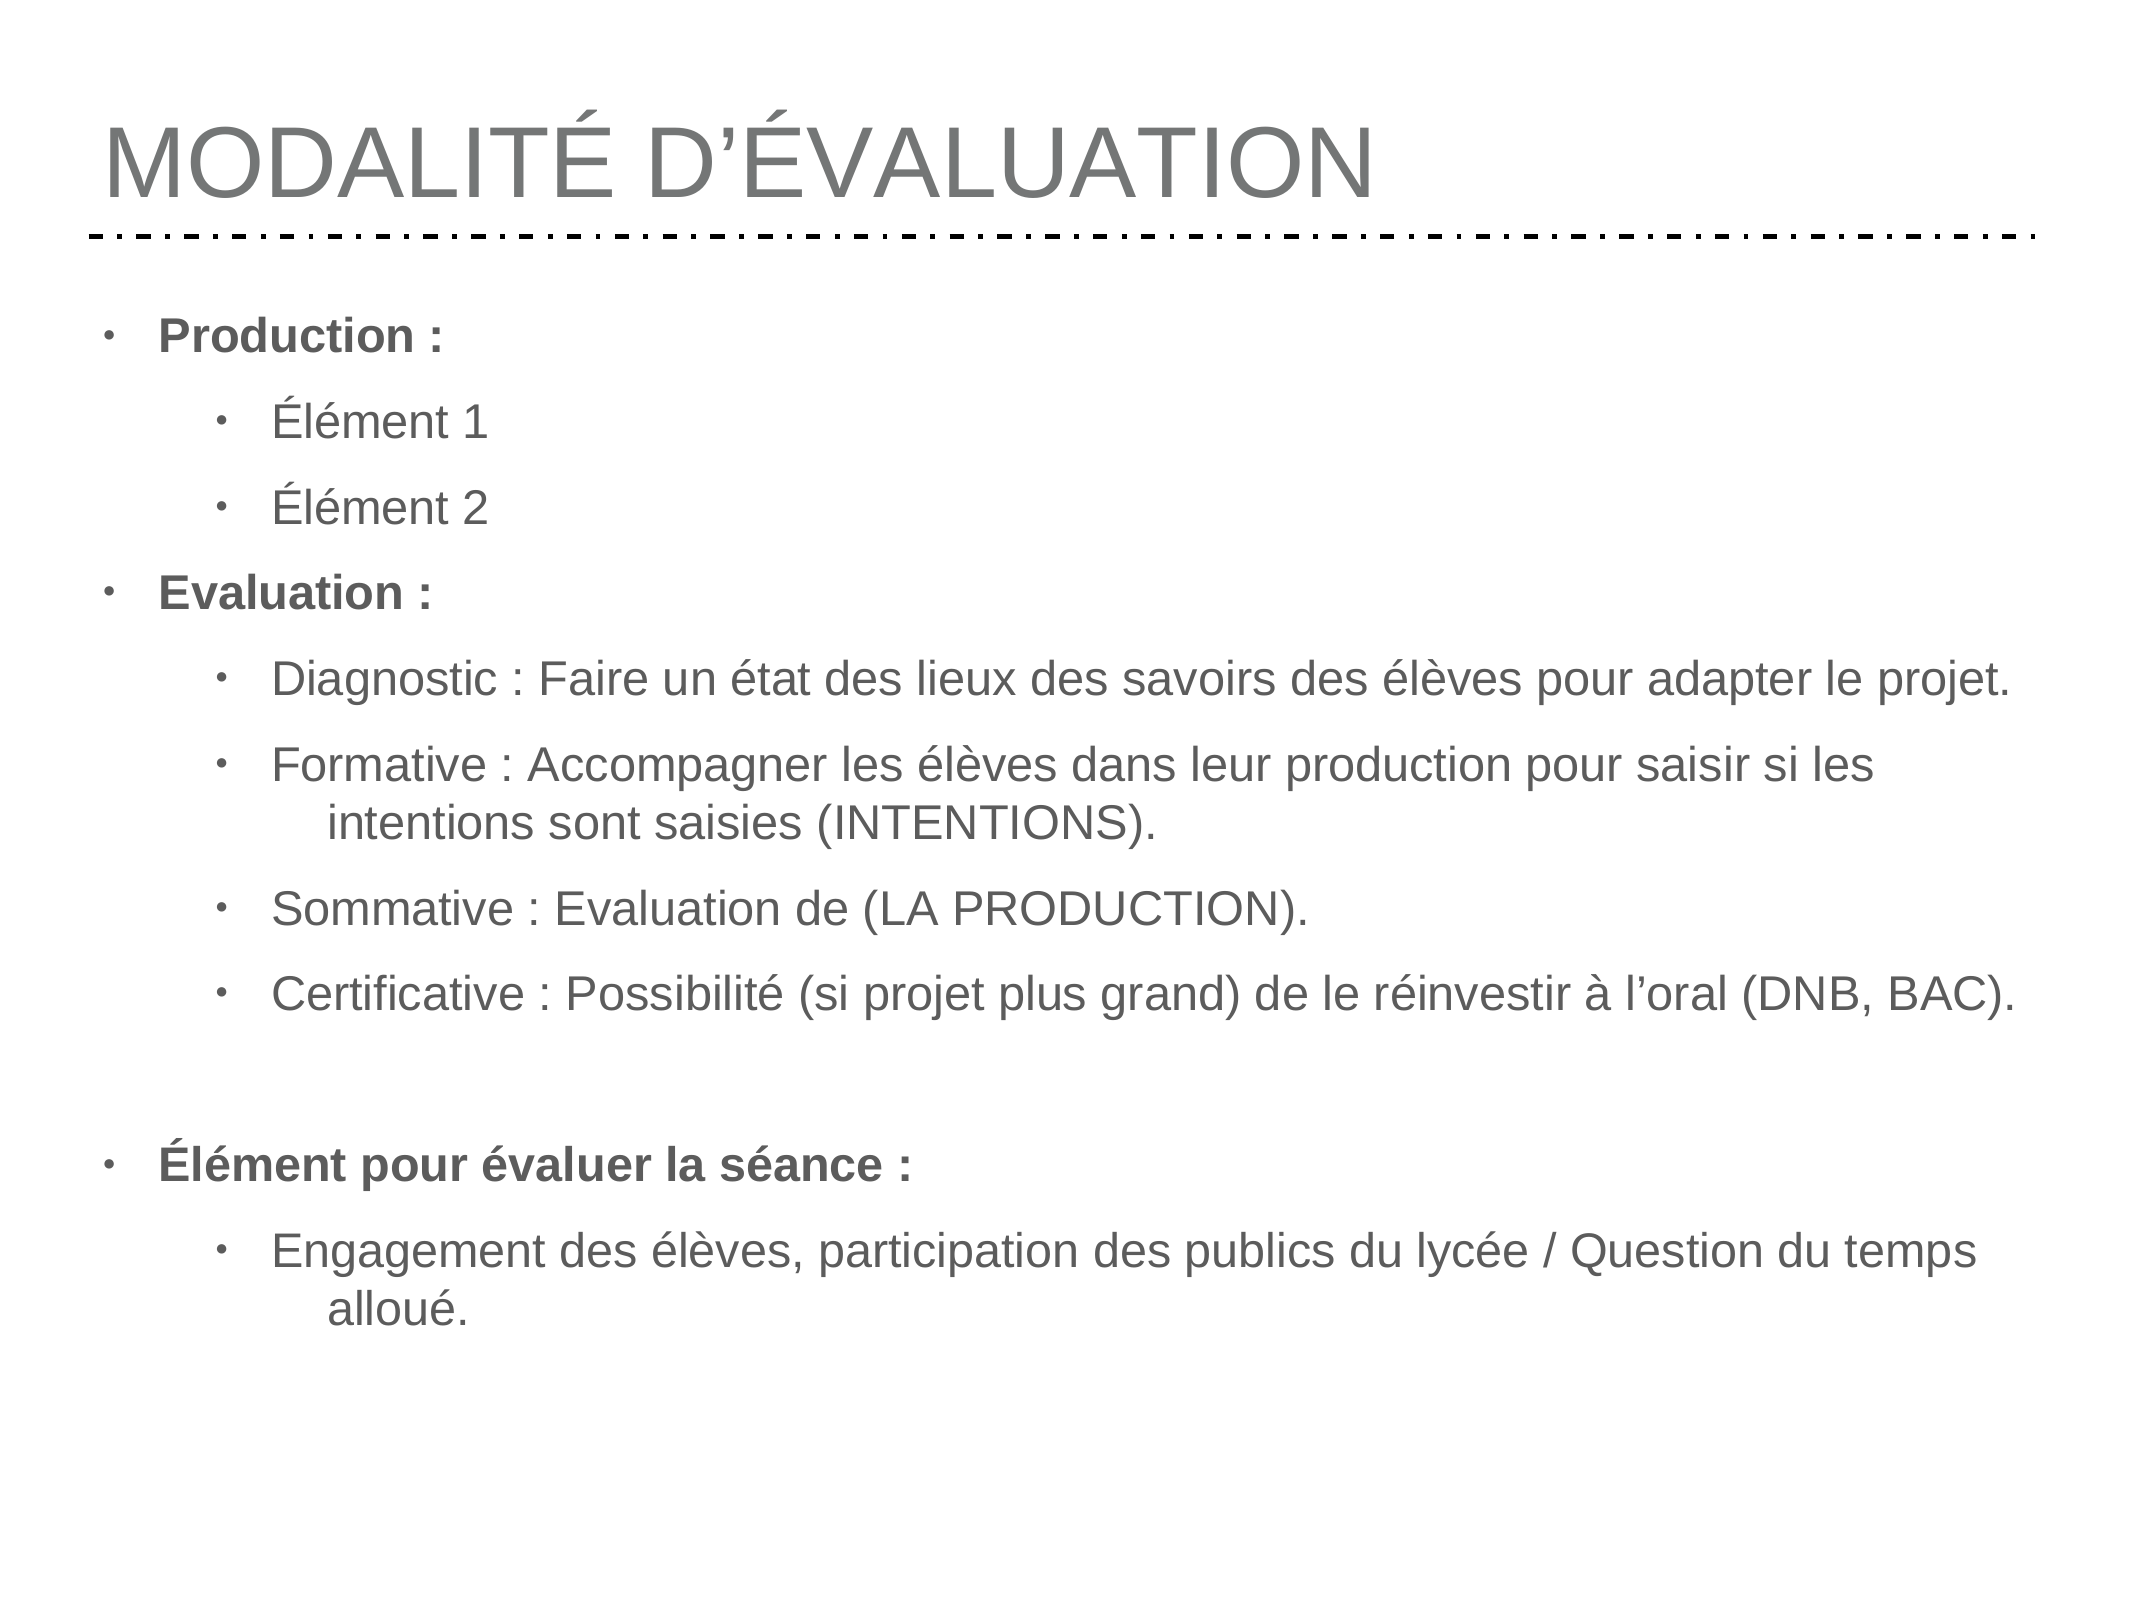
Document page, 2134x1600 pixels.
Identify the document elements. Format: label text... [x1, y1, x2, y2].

text_box Production : Élément 1 Élément 2 Evaluation : Diagnostic : Faire un état des lieux des savoirs des élèves pour adapter le projet. Formative : Accompagner les élèves dans leur production pour saisir si les intentions sont saisies (INTENTIONS). Sommative : Evaluation de (LA PRODUCTION). Certificative : Possibilité (si projet plus grand) de le réinvestir à l’oral (DNB, BAC). Élément pour évaluer la séance : Engagement des élèves, participation des publics du lycée / Question du temps alloué. [94, 296, 2039, 1481]
text_box MODALITÉ D’ÉVALUATION [94, 89, 2039, 207]
